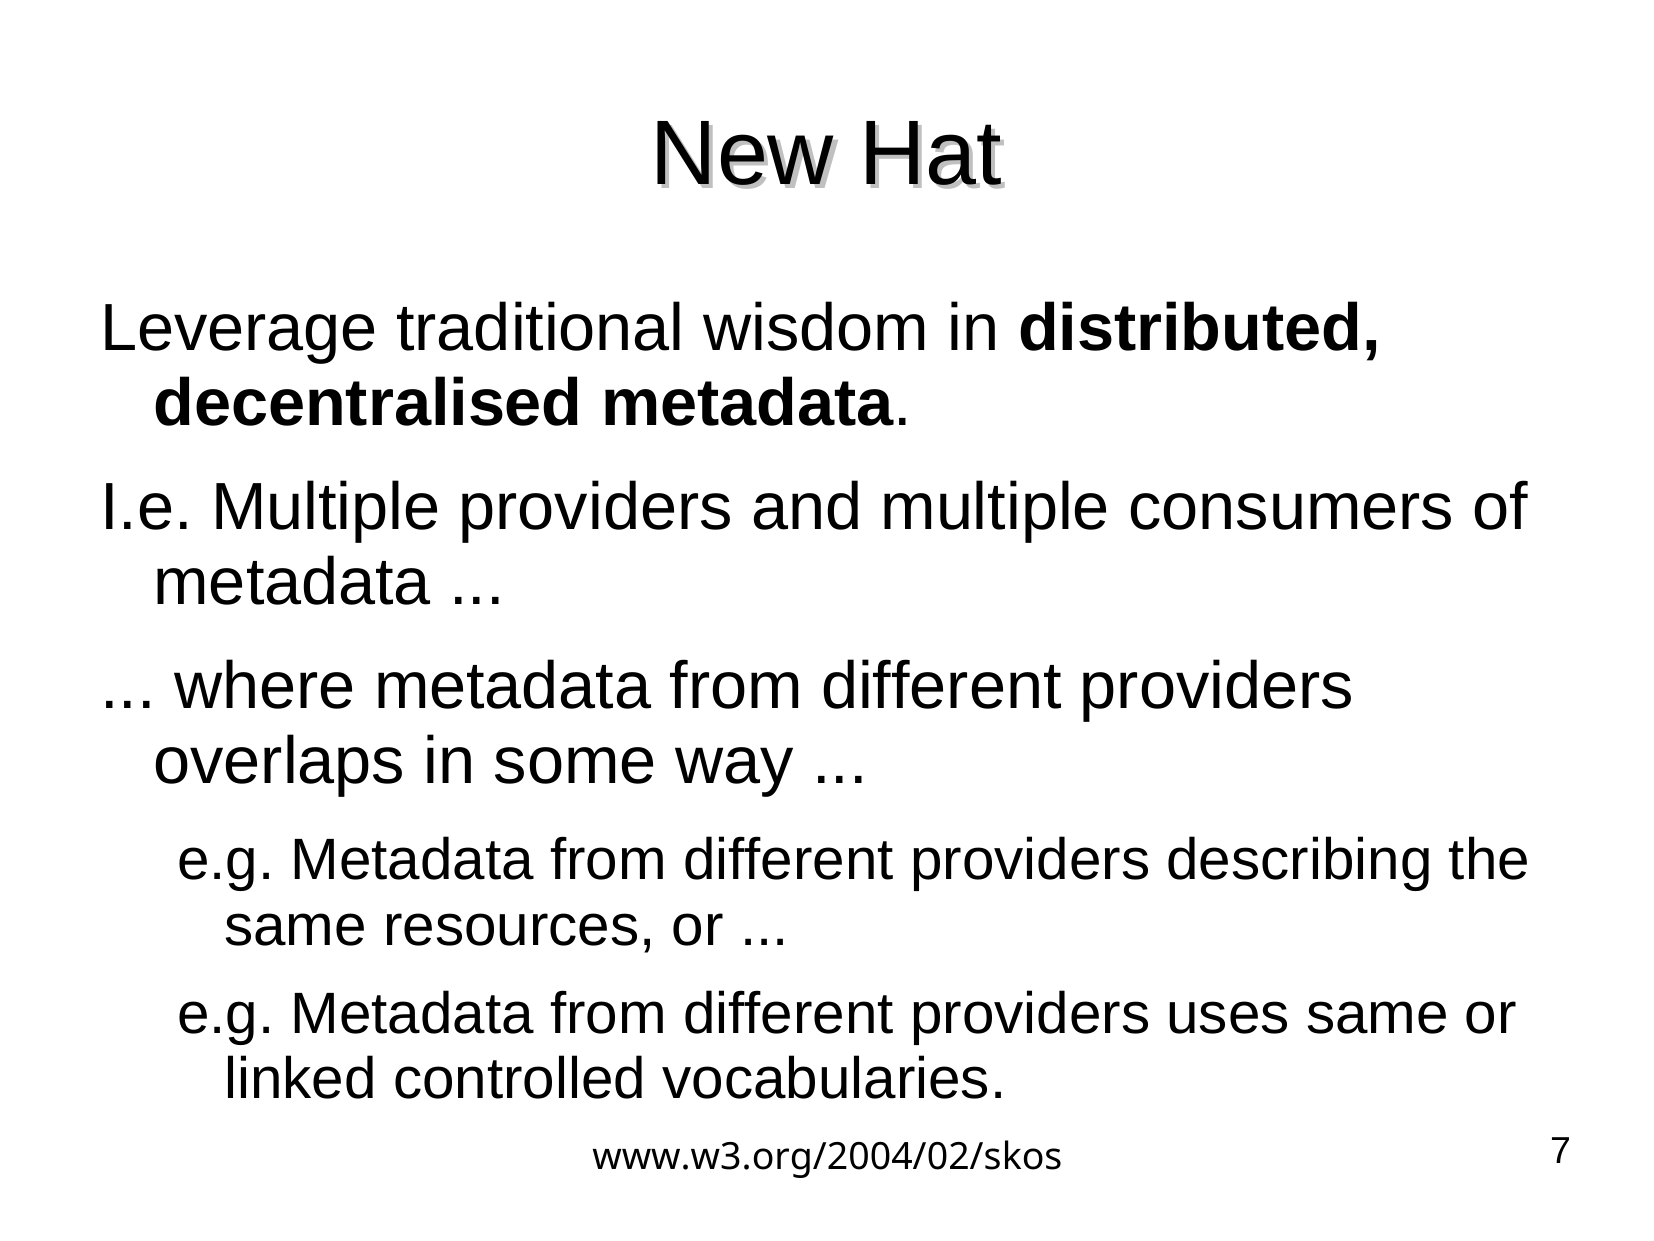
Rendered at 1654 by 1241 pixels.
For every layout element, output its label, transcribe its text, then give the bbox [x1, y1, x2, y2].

list Leverage traditional wisdom in distributed, decentralised metadata. I.e. Multiple providers and multiple consumers of metadata ... ... where metadata from different providers overlaps in some way ... e.g. Metadata from different providers describing the same resources, or ... e.g. Metadata from different providers uses same or linked controlled vocabularies. [82, 290, 1571, 1111]
title New Hat [82, 49, 1571, 257]
